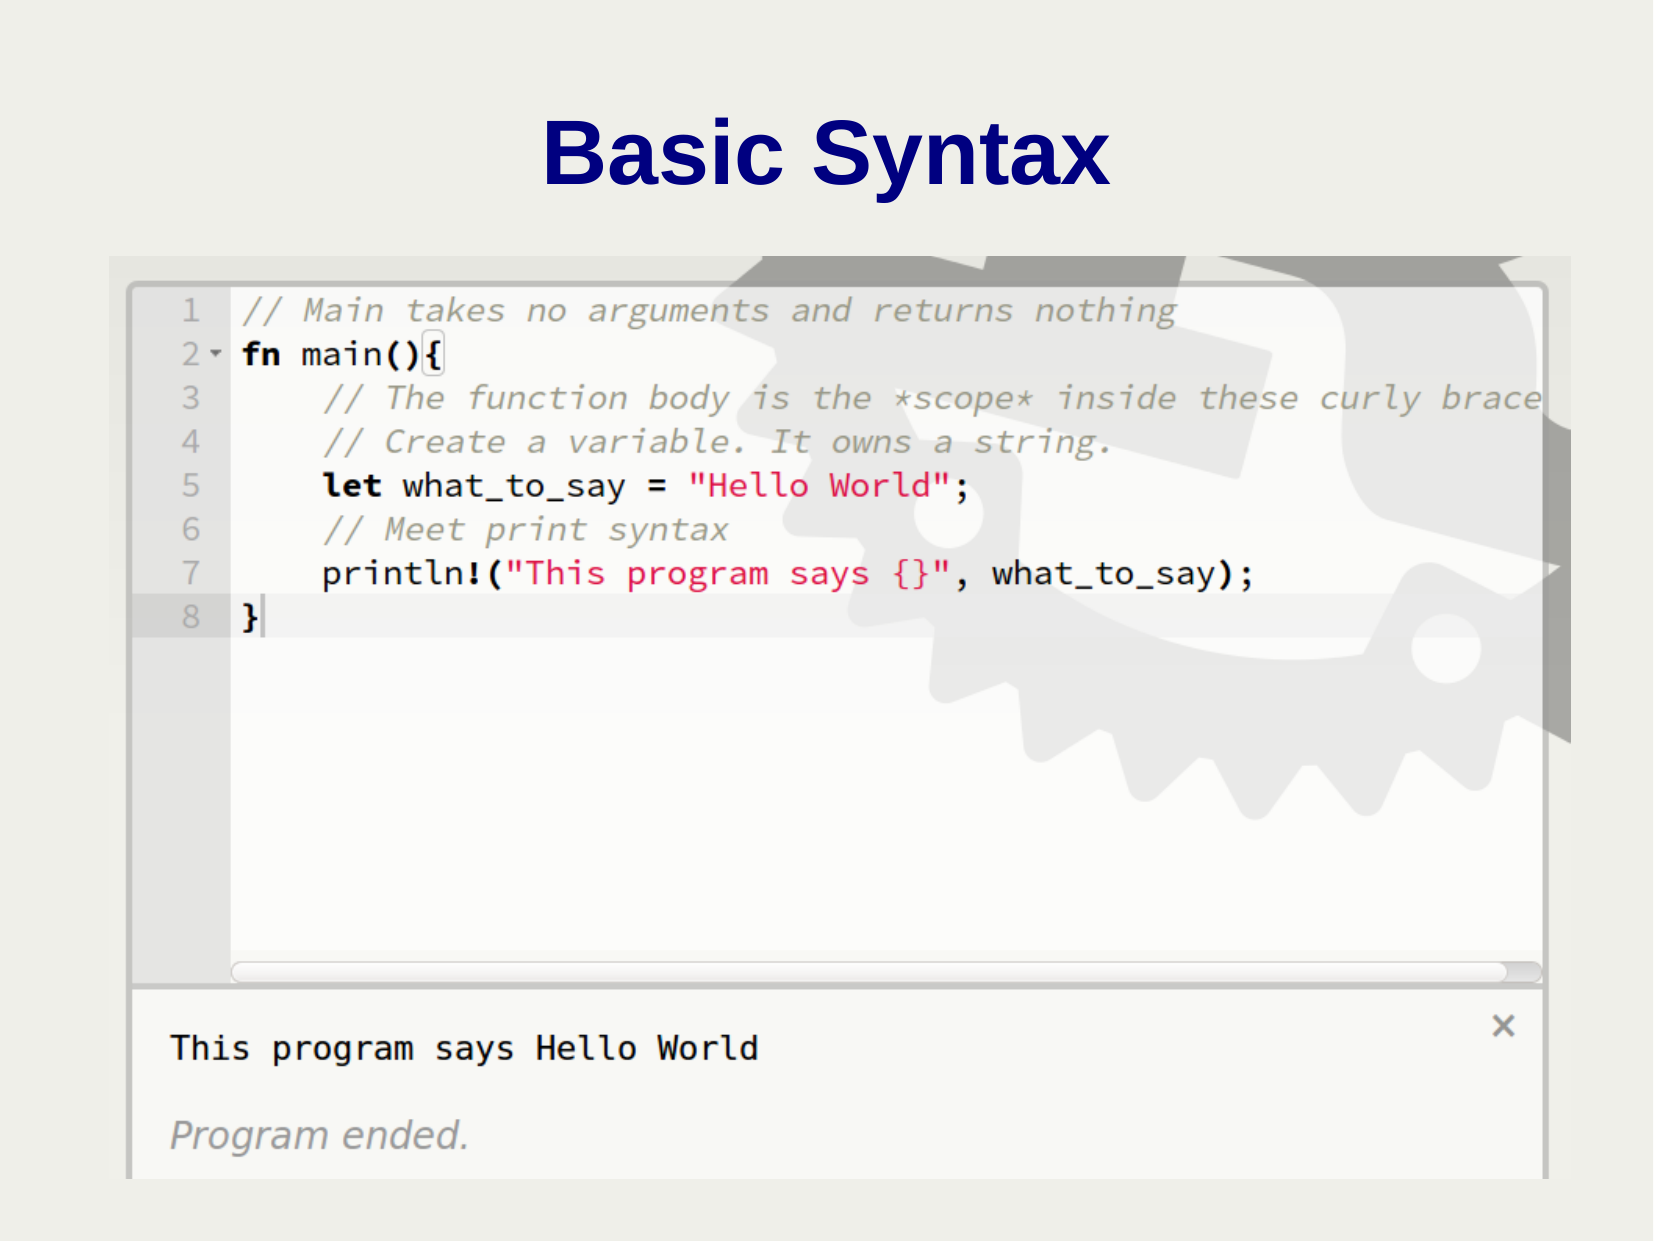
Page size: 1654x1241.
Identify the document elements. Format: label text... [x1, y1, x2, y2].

picture [0, 0, 1654, 1241]
title Basic Syntax [82, 49, 1571, 257]
